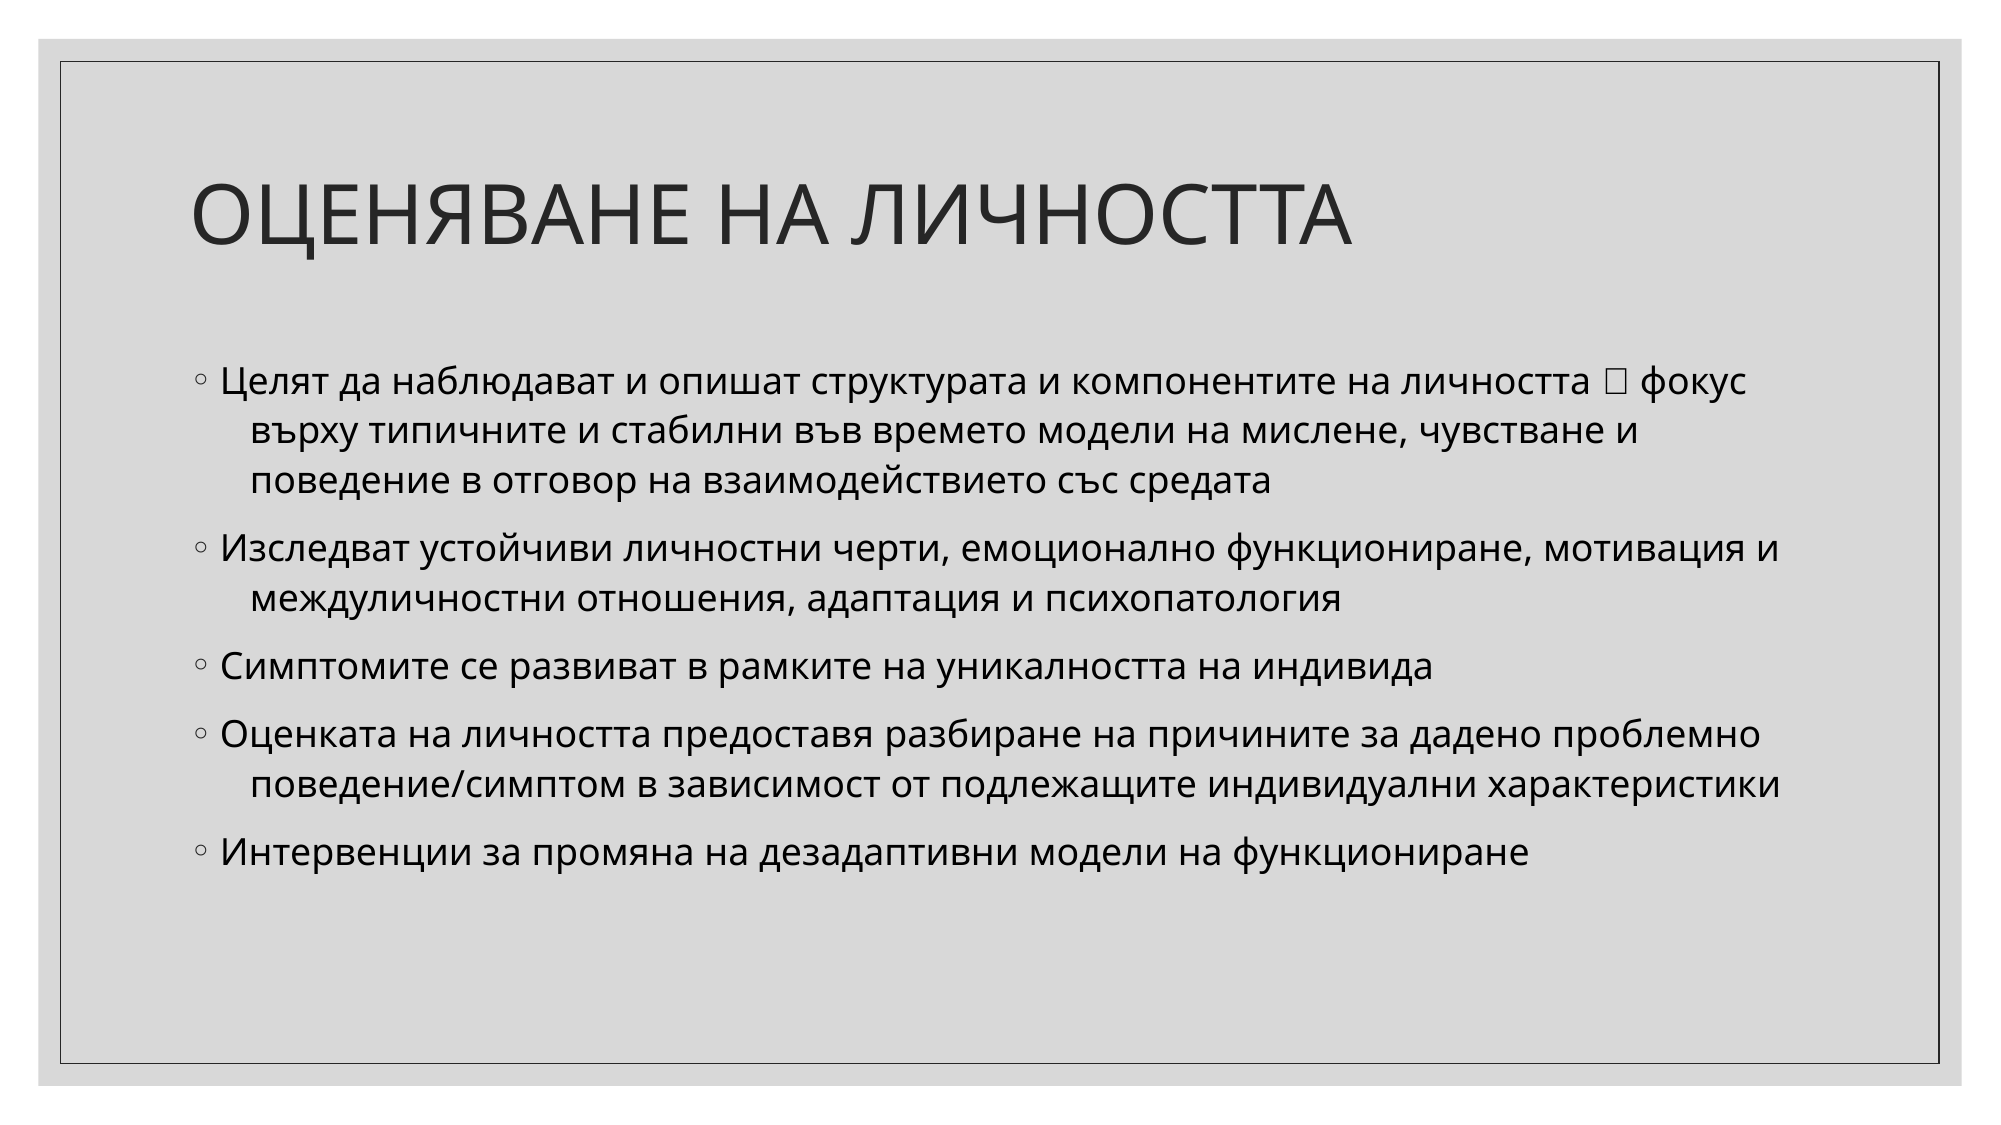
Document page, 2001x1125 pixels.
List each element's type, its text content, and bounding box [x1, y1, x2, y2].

list Целят да наблюдават и опишат структурата и компонентите на личността  фокус върху типичните и стабилни във времето модели на мислене, чувстване и поведение в отговор на взаимодействието със средата Изследват устойчиви личностни черти, емоционално функциониране, мотивация и междуличностни отношения, адаптация и психопатология Симптомите се развиват в рамките на уникалността на индивида Оценката на личността предоставя разбиране на причините за дадено проблемно поведение/симптом в зависимост от подлежащите индивидуални характеристики Интервенции за промяна на дезадаптивни модели на функциониране [174, 345, 1825, 977]
title ОЦЕНЯВАНЕ НА ЛИЧНОСТТА [174, 105, 1825, 331]
